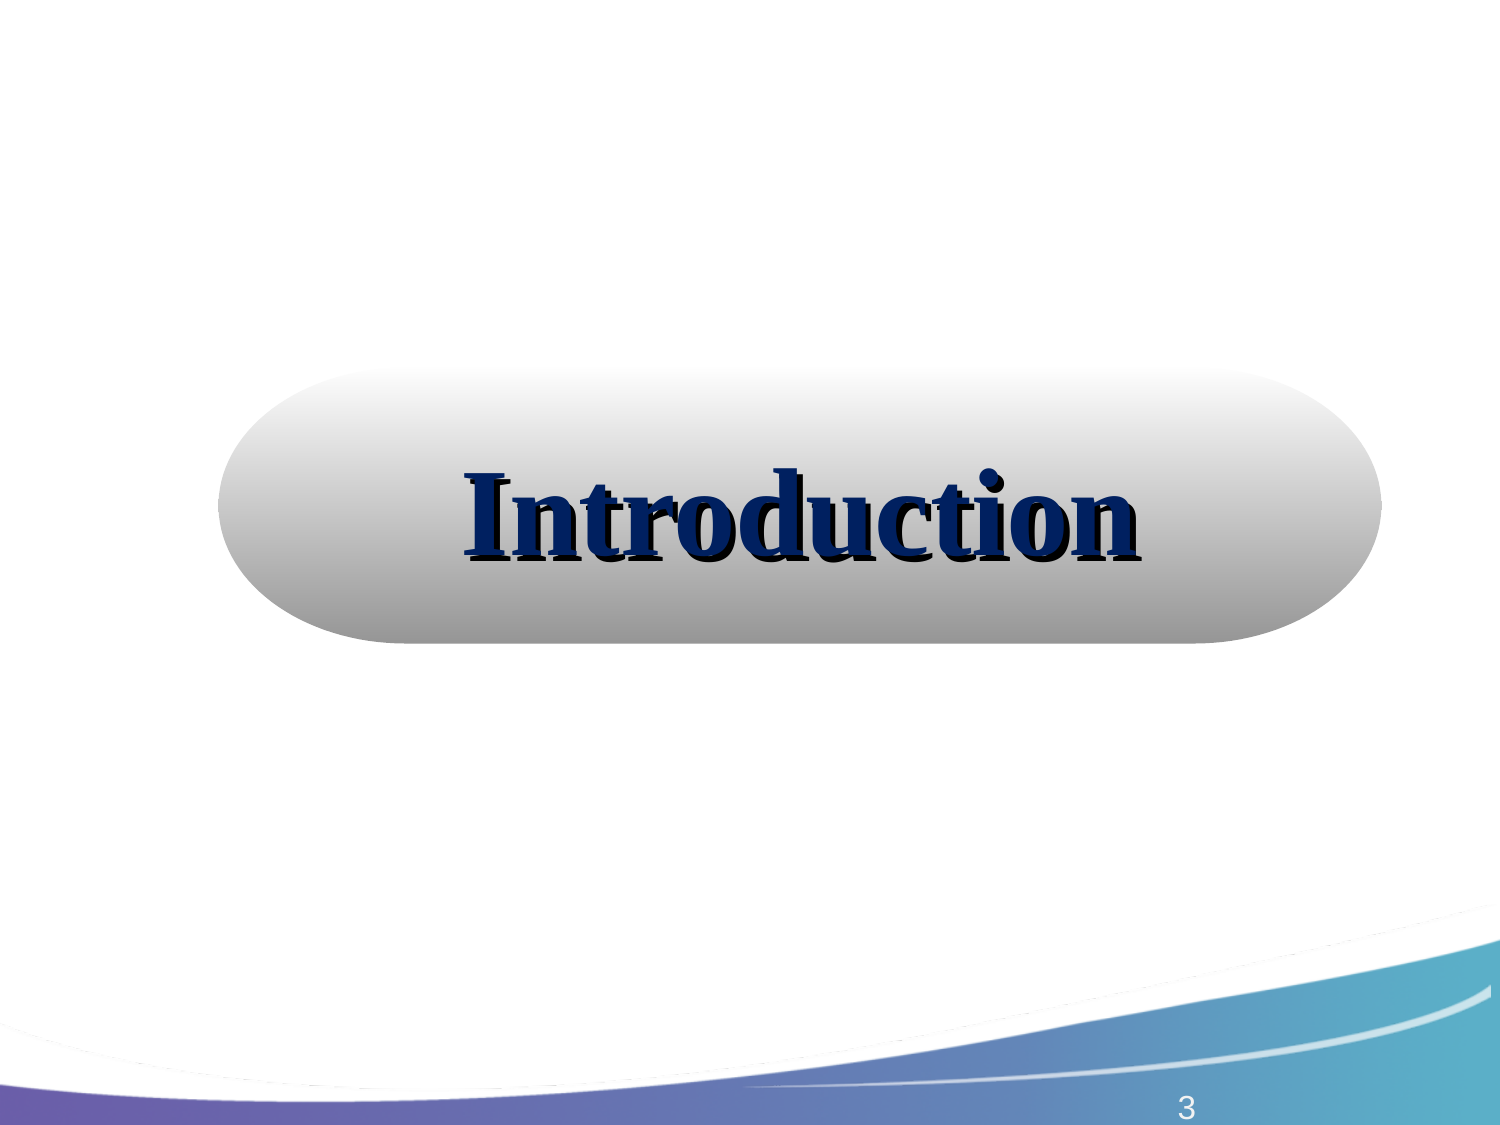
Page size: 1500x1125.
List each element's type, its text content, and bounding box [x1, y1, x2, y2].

text_box Introduction [218, 367, 1382, 644]
